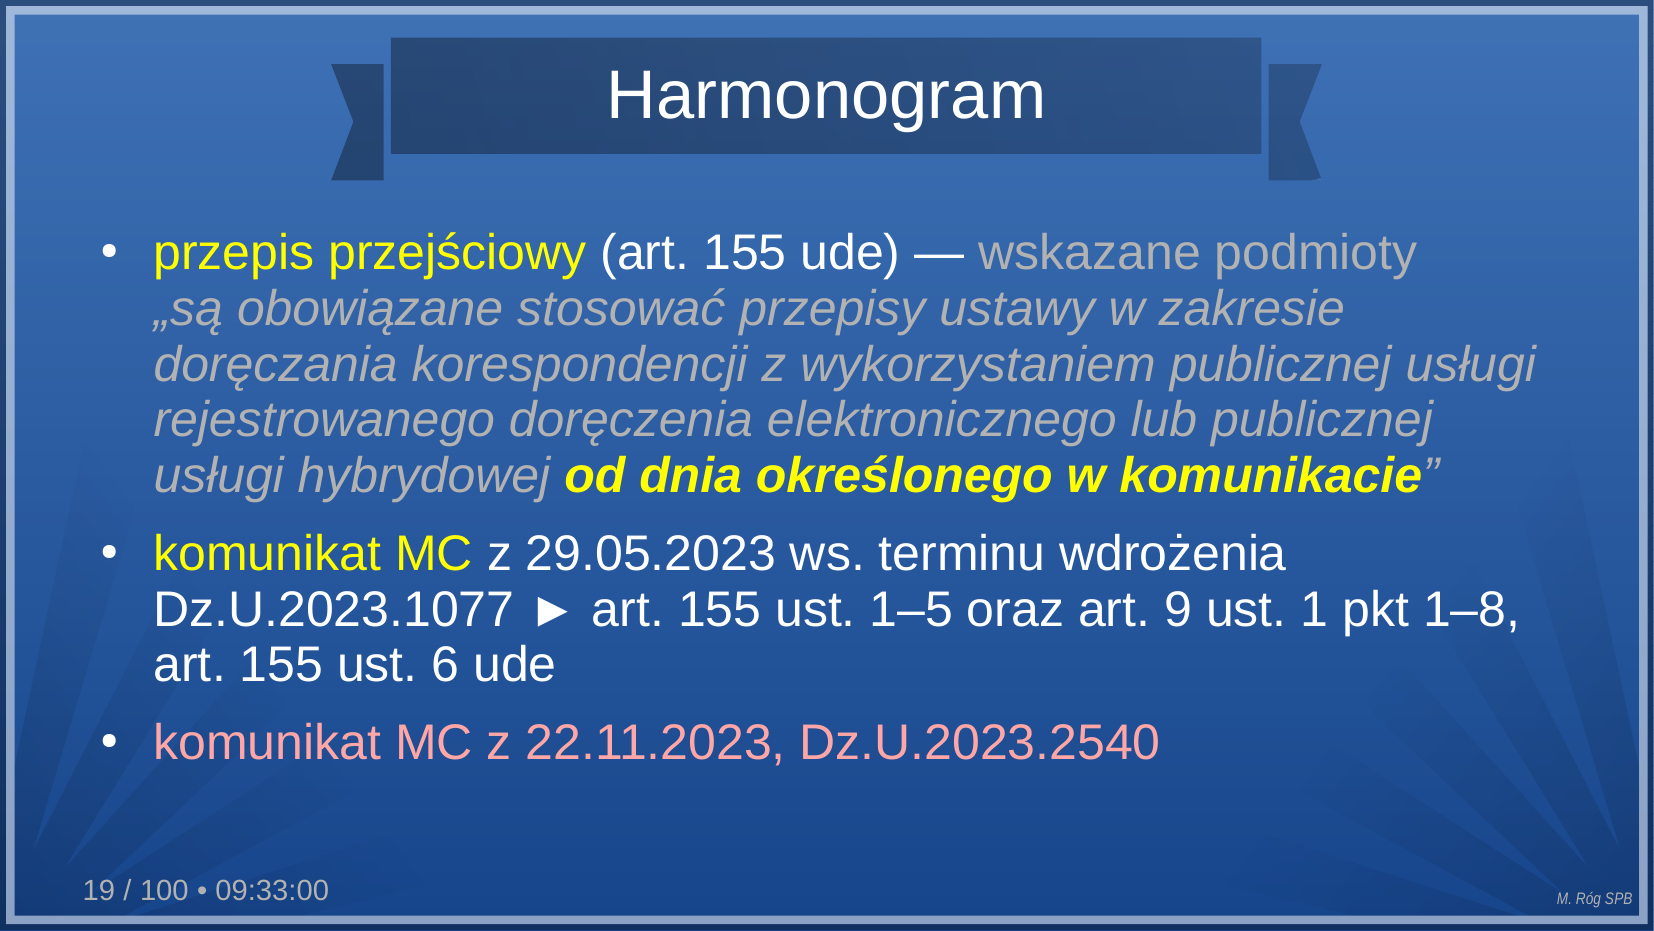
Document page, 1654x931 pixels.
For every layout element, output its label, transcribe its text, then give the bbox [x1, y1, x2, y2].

list przepis przejściowy (art. 155 ude) — wskazane podmioty „są obowiązane stosować przepisy ustawy w zakresie doręczania korespondencji z wykorzystaniem publicznej usługi rejestrowanego doręczenia elektronicznego lub publicznej usługi hybrydowej od dnia określonego w komunikacie” komunikat MC z 29.05.2023 ws. terminu wdrożenia Dz.U.2023.1077 ► art. 155 ust. 1–5 oraz art. 9 ust. 1 pkt 1–8, art. 155 ust. 6 ude komunikat MC z 22.11.2023, Dz.U.2023.2540 [82, 224, 1571, 848]
title Harmonogram [389, 35, 1264, 154]
